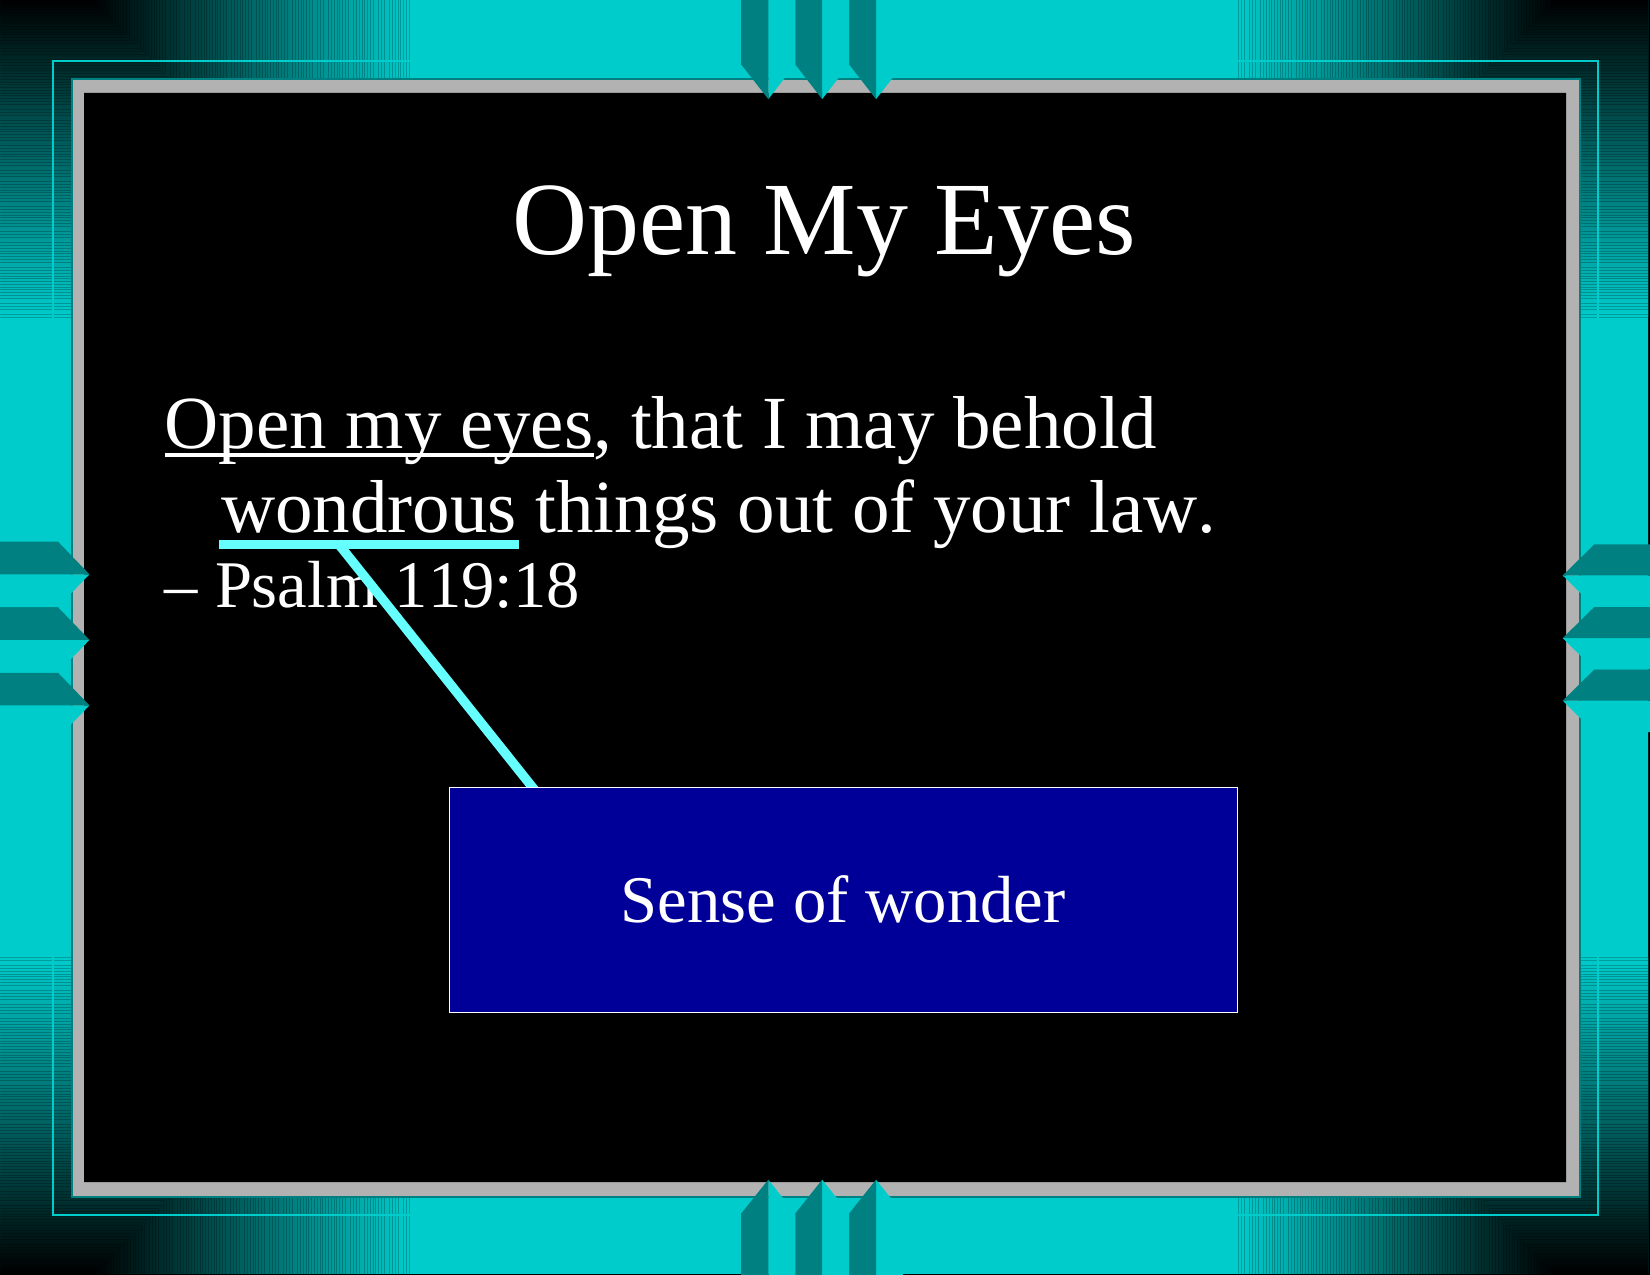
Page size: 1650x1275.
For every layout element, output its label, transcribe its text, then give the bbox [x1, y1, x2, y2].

text_box Sense of wonder [449, 787, 1238, 1013]
title Open My Eyes [123, 113, 1527, 326]
text_box Open my eyes, that I may behold wondrous things out of your law. – Psalm 119:18 [149, 374, 1463, 761]
